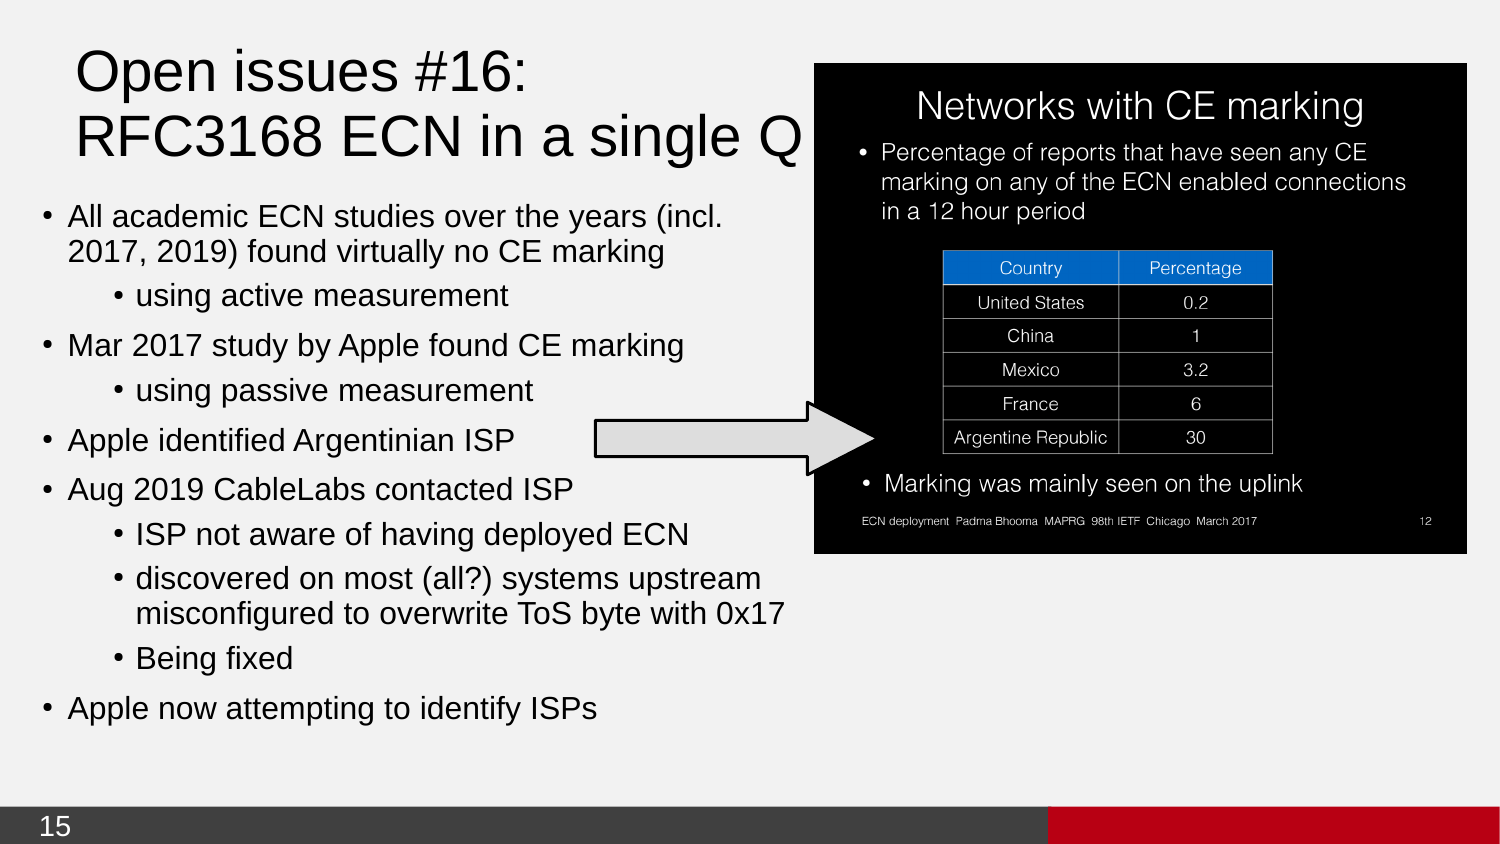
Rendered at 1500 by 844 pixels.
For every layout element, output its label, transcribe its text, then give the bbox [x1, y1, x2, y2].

picture [814, 63, 1467, 554]
text_box [595, 402, 879, 475]
list All academic ECN studies over the years (incl. 2017, 2019) found virtually no CE marking using active measurement Mar 2017 study by Apple found CE marking using passive measurement Apple identified Argentinian ISP Aug 2019 CableLabs contacted ISP ISP not aware of having deployed ECN discovered on most (all?) systems upstream misconfigured to overwrite ToS byte with 0x17 Being fixed Apple now attempting to identify ISPs [33, 198, 793, 768]
title Open issues #16: RFC3168 ECN in a single Q [75, 33, 1425, 175]
